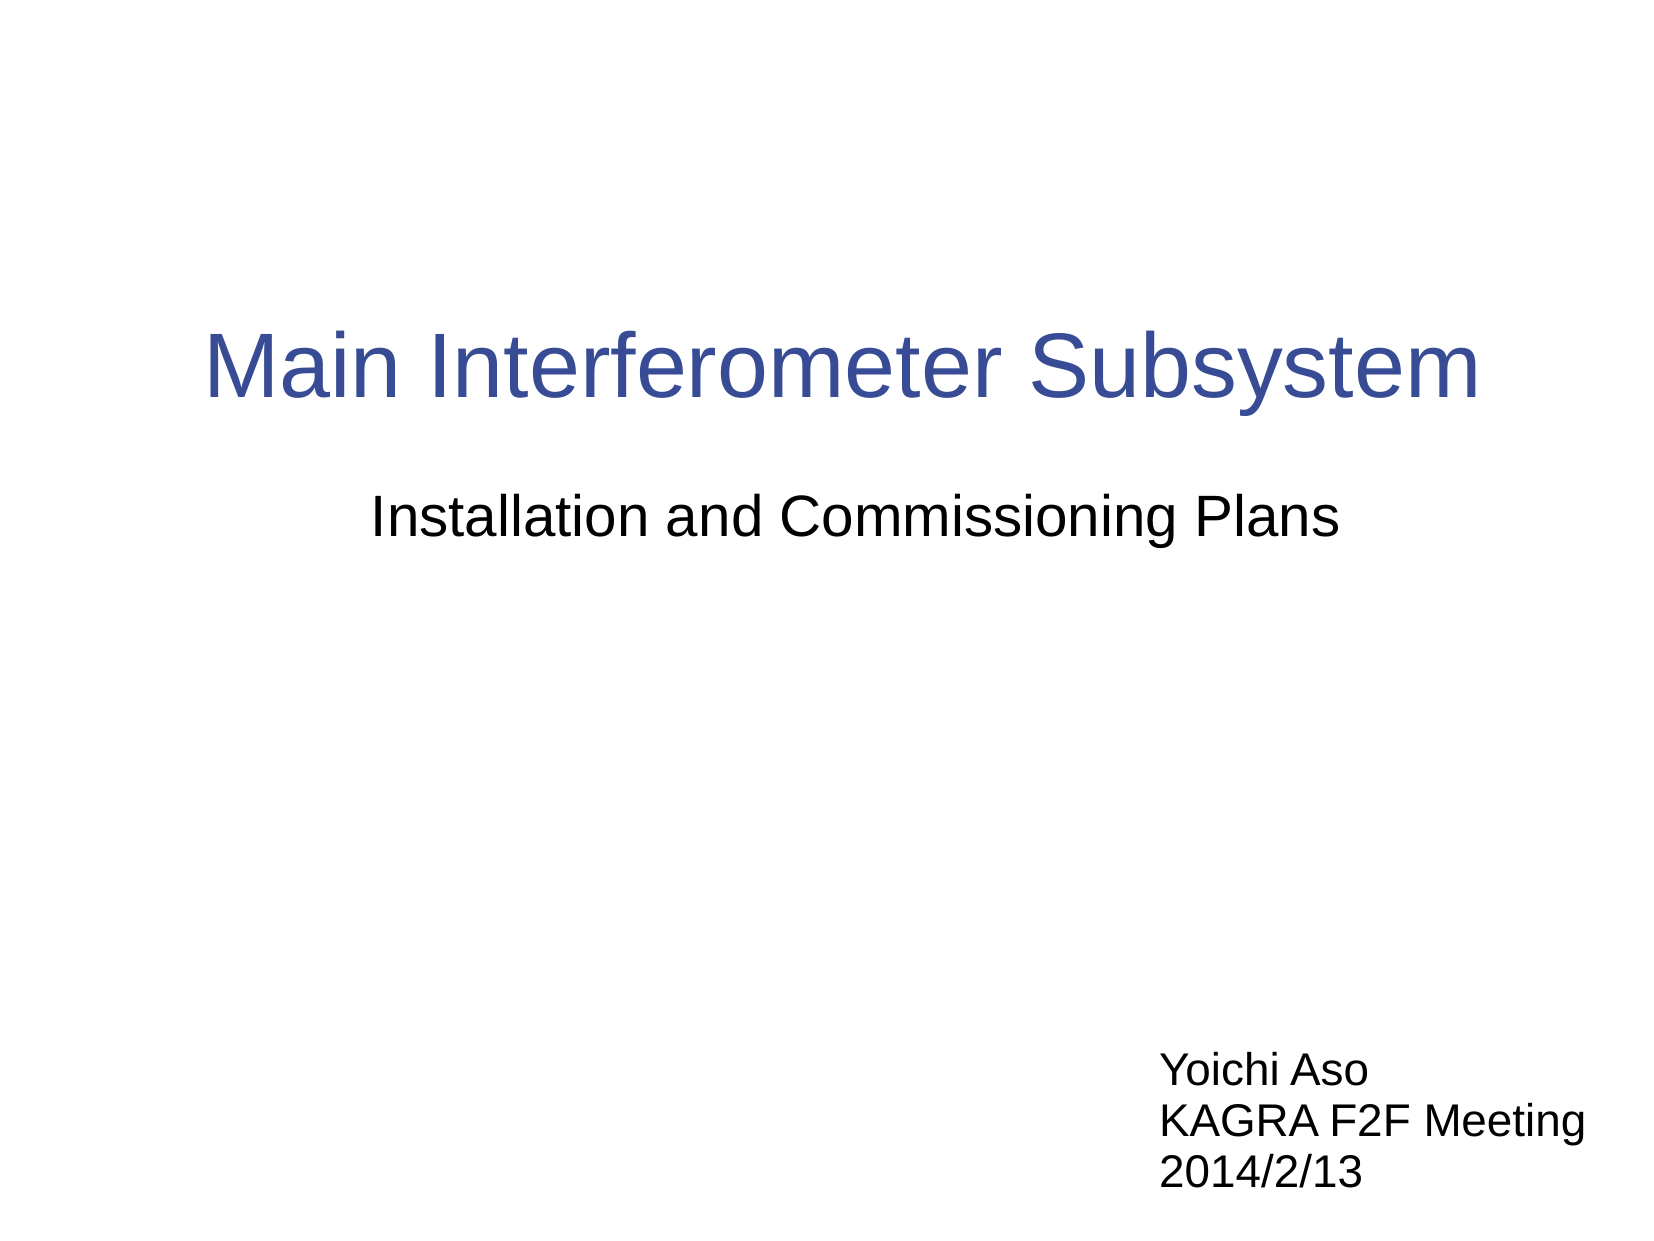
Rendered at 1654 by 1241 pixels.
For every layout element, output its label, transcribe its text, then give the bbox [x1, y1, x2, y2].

text_box Yoichi Aso KAGRA F2F Meeting 2014/2/13 [1144, 1036, 1602, 1205]
text_box Main Interferometer Subsystem [188, 307, 1499, 425]
text_box Installation and Commissioning Plans [356, 476, 1357, 557]
